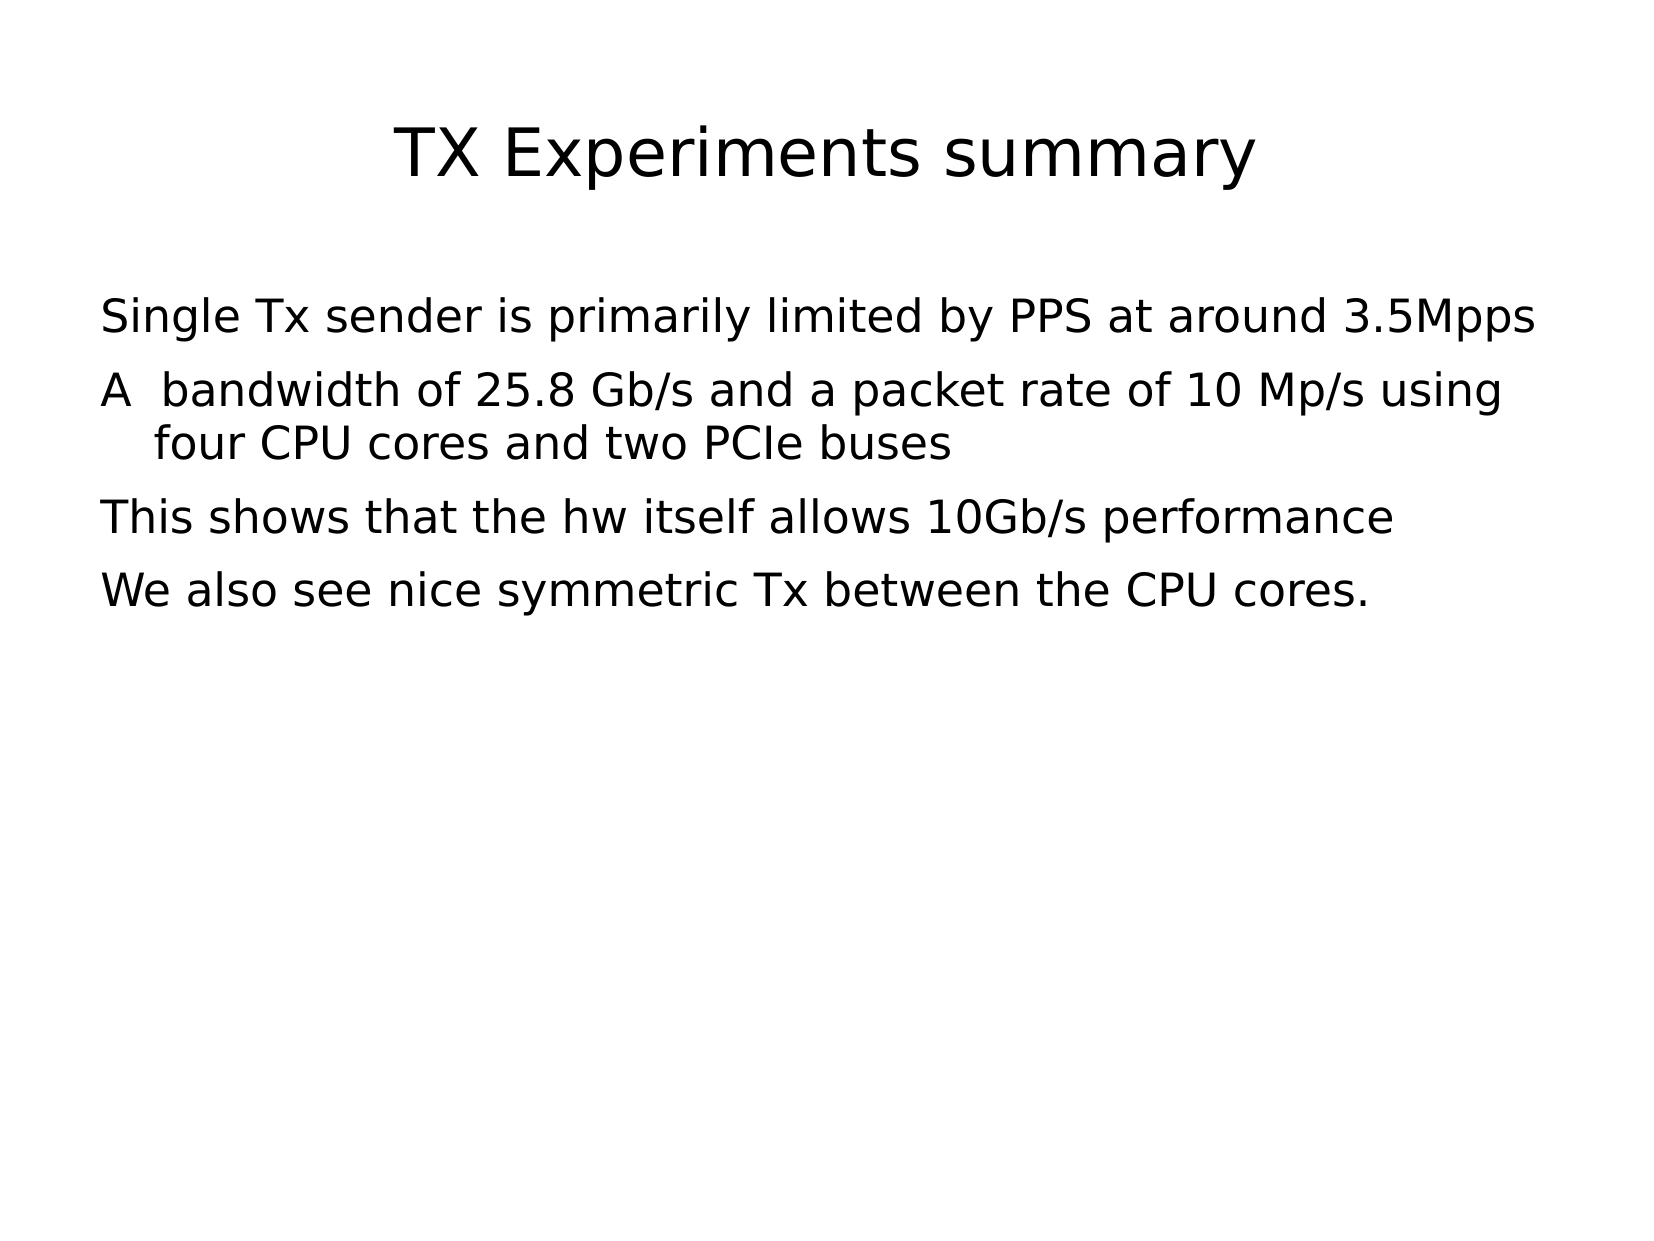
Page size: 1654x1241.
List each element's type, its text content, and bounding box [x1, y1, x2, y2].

title TX Experiments summary [82, 56, 1571, 250]
list Single Tx sender is primarily limited by PPS at around 3.5Mpps A bandwidth of 25.8 Gb/s and a packet rate of 10 Mp/s using four CPU cores and two PCIe buses This shows that the hw itself allows 10Gb/s performance We also see nice symmetric Tx between the CPU cores. [82, 290, 1571, 1094]
